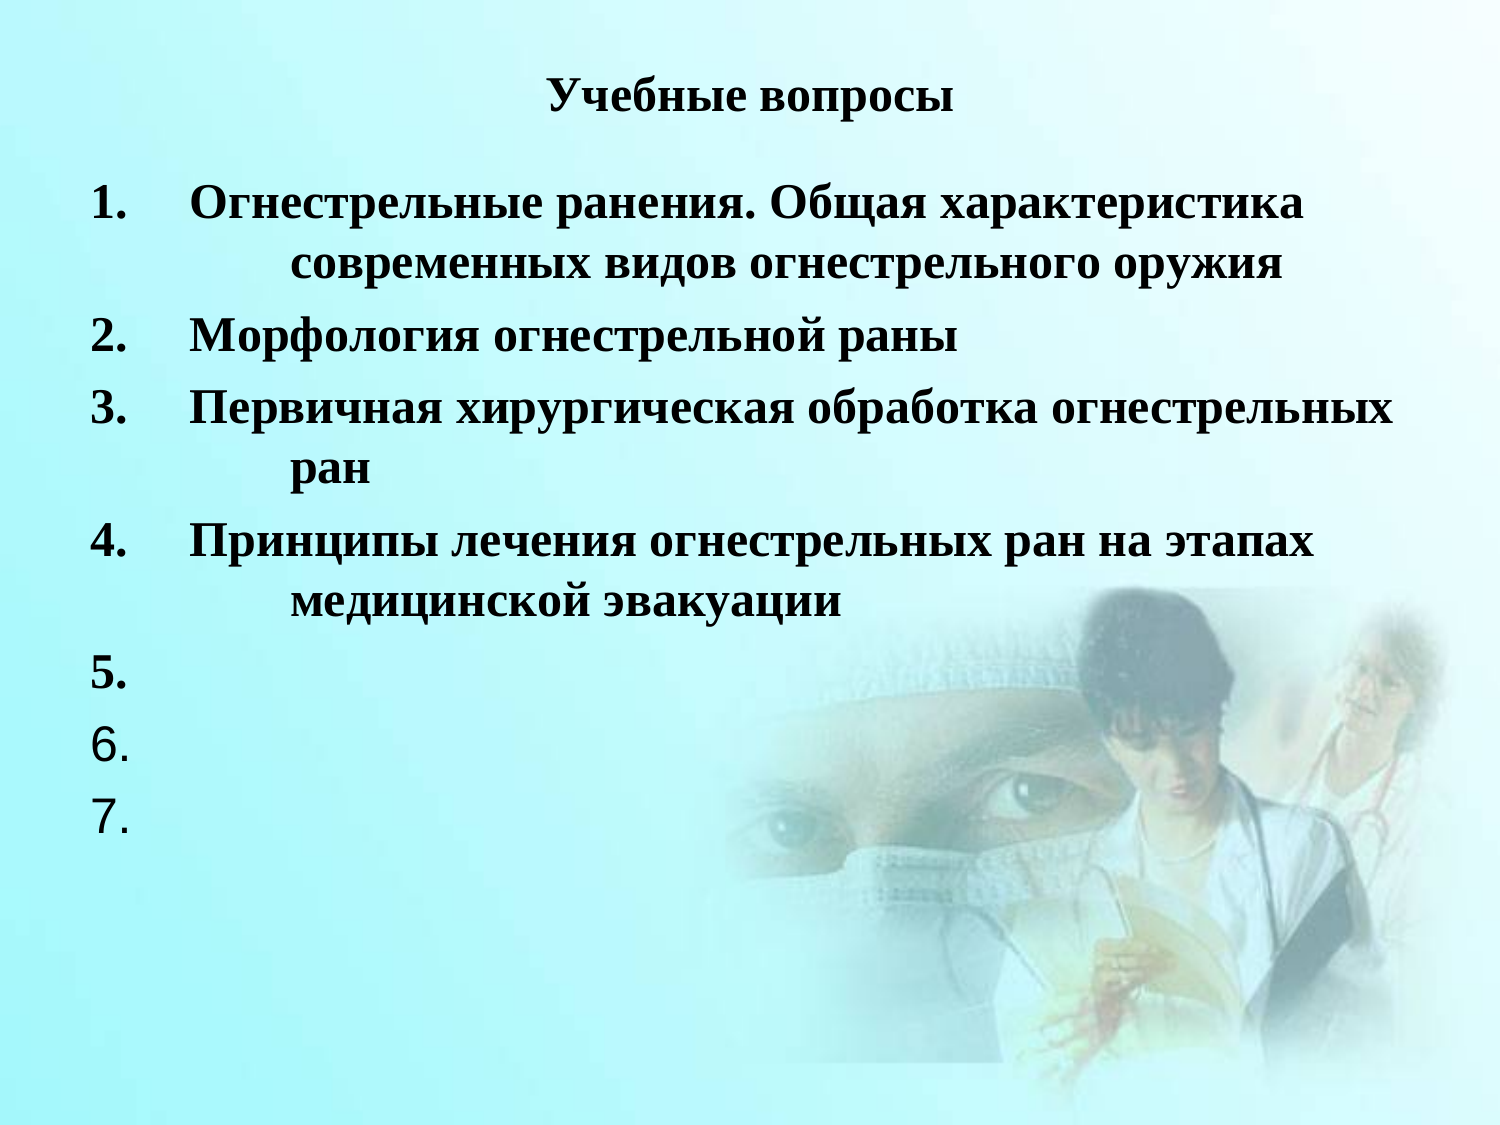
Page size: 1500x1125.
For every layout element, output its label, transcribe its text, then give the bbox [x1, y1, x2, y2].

title Учебные вопросы [75, 45, 1426, 138]
list Огнестрельные ранения. Общая характеристика современных видов огнестрельного оружия Морфология огнестрельной раны Первичная хирургическая обработка огнестрельных ран Принципы лечения огнестрельных ран на этапах медицинской эвакуации [75, 160, 1471, 856]
